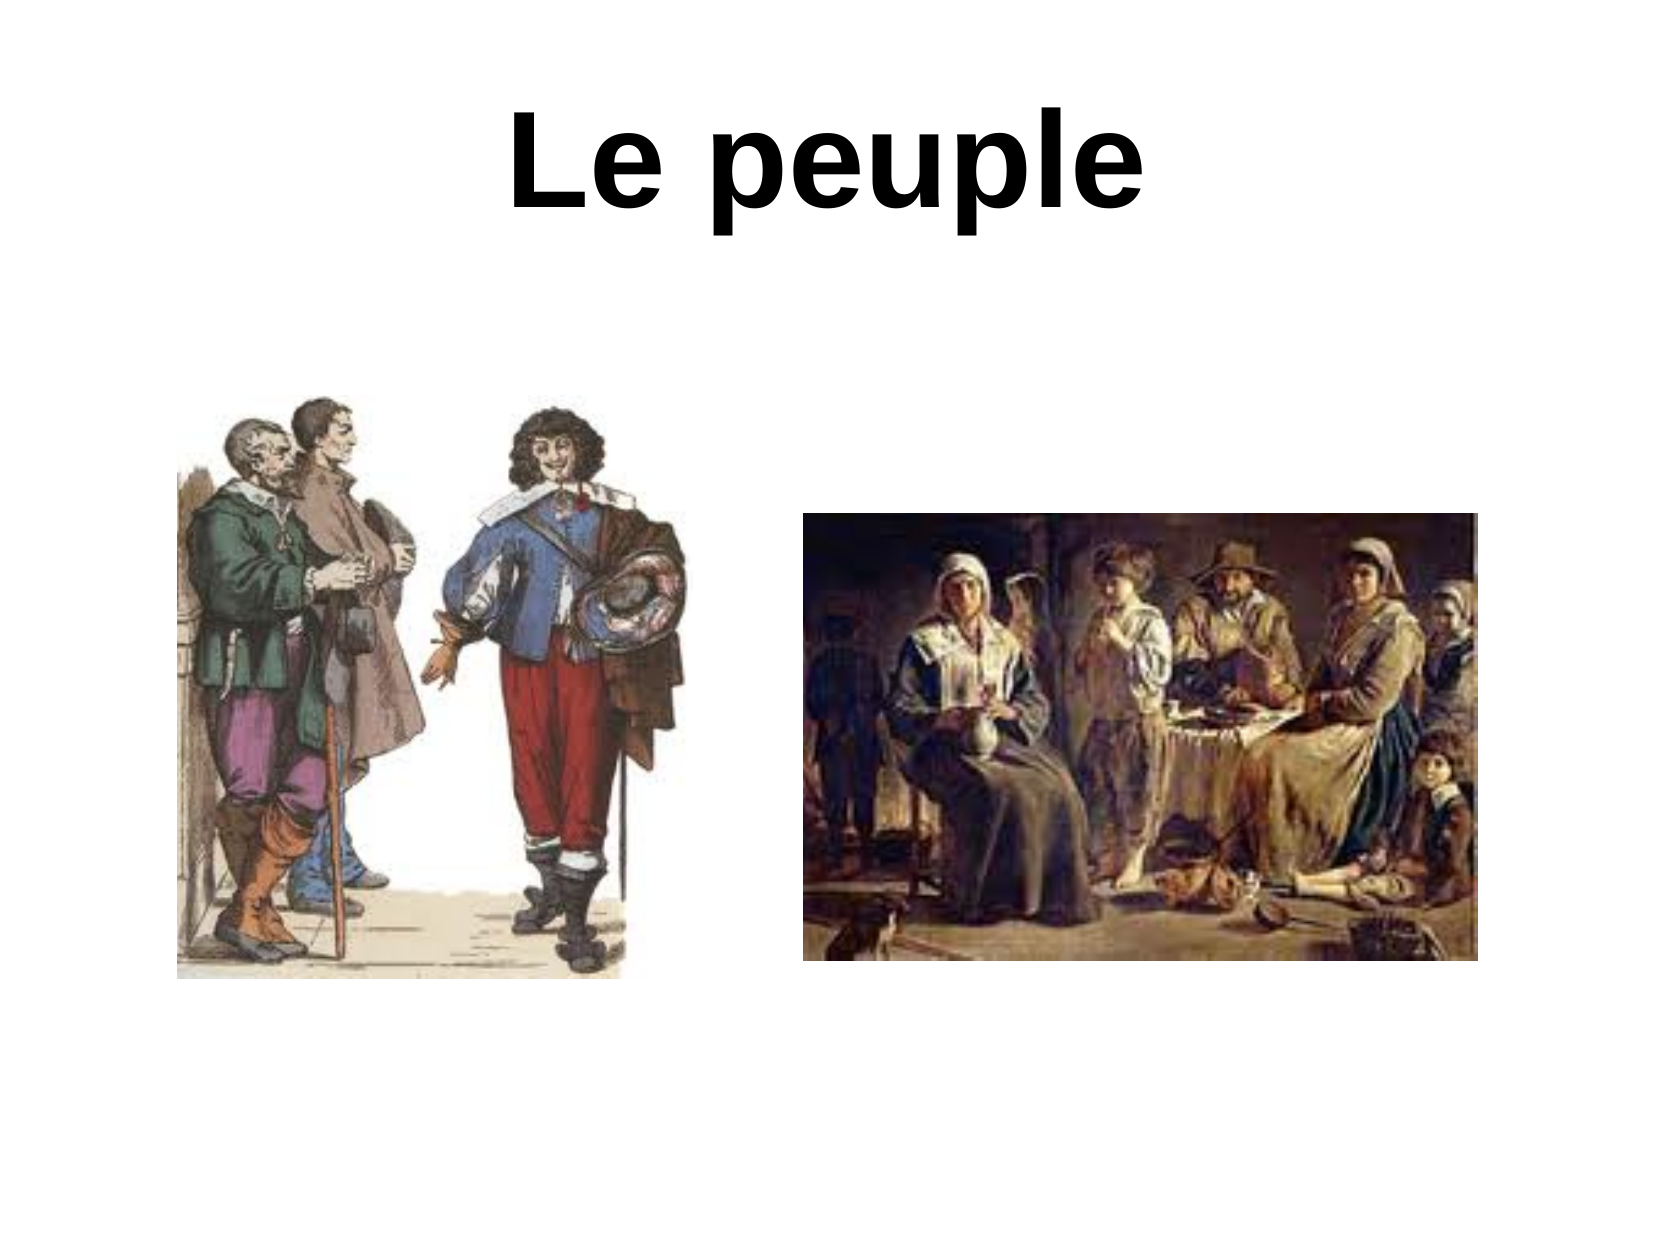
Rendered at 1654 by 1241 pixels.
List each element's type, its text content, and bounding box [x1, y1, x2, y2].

picture [803, 513, 1478, 961]
title Le peuple [82, 49, 1571, 257]
picture [177, 395, 693, 979]
